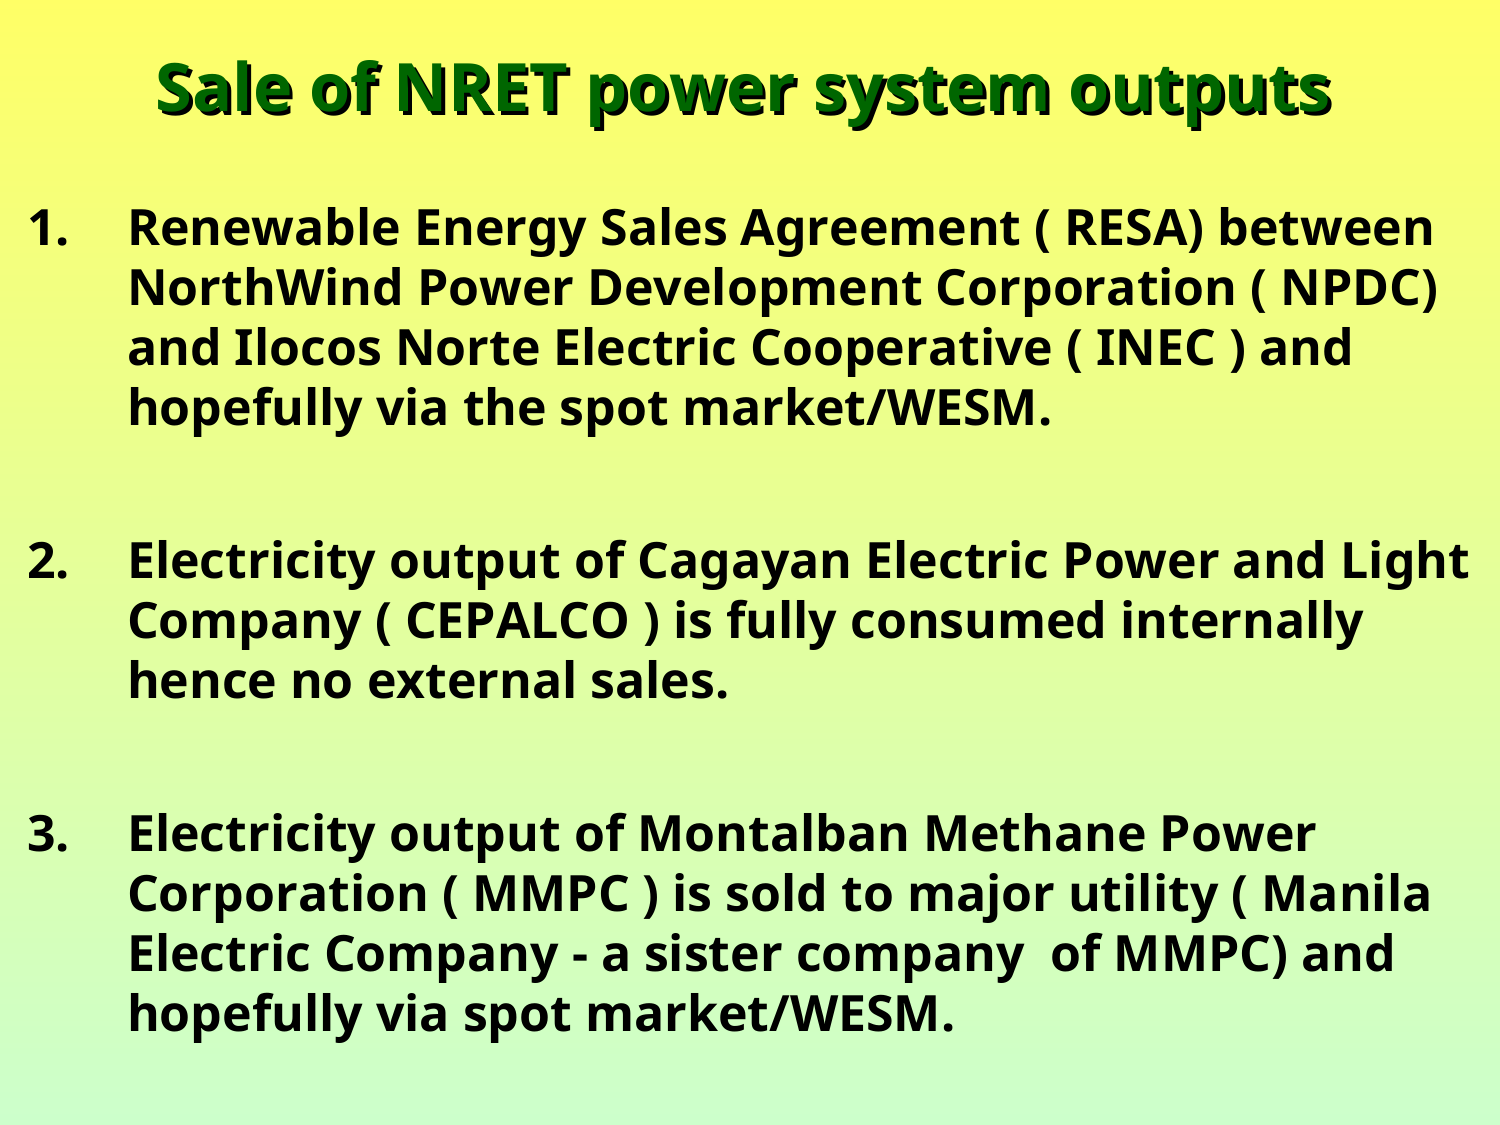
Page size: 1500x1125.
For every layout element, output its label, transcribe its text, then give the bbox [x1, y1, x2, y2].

text_box Renewable Energy Sales Agreement ( RESA) between NorthWind Power Development Corporation ( NPDC) and Ilocos Norte Electric Cooperative ( INEC ) and hopefully via the spot market/WESM. Electricity output of Cagayan Electric Power and Light Company ( CEPALCO ) is fully consumed internally hence no external sales. Electricity output of Montalban Methane Power Corporation ( MMPC ) is sold to major utility ( Manila Electric Company - a sister company of MMPC) and hopefully via spot market/WESM. [12, 187, 1500, 1026]
subtitle Sale of NRET power system outputs [12, 37, 1475, 138]
